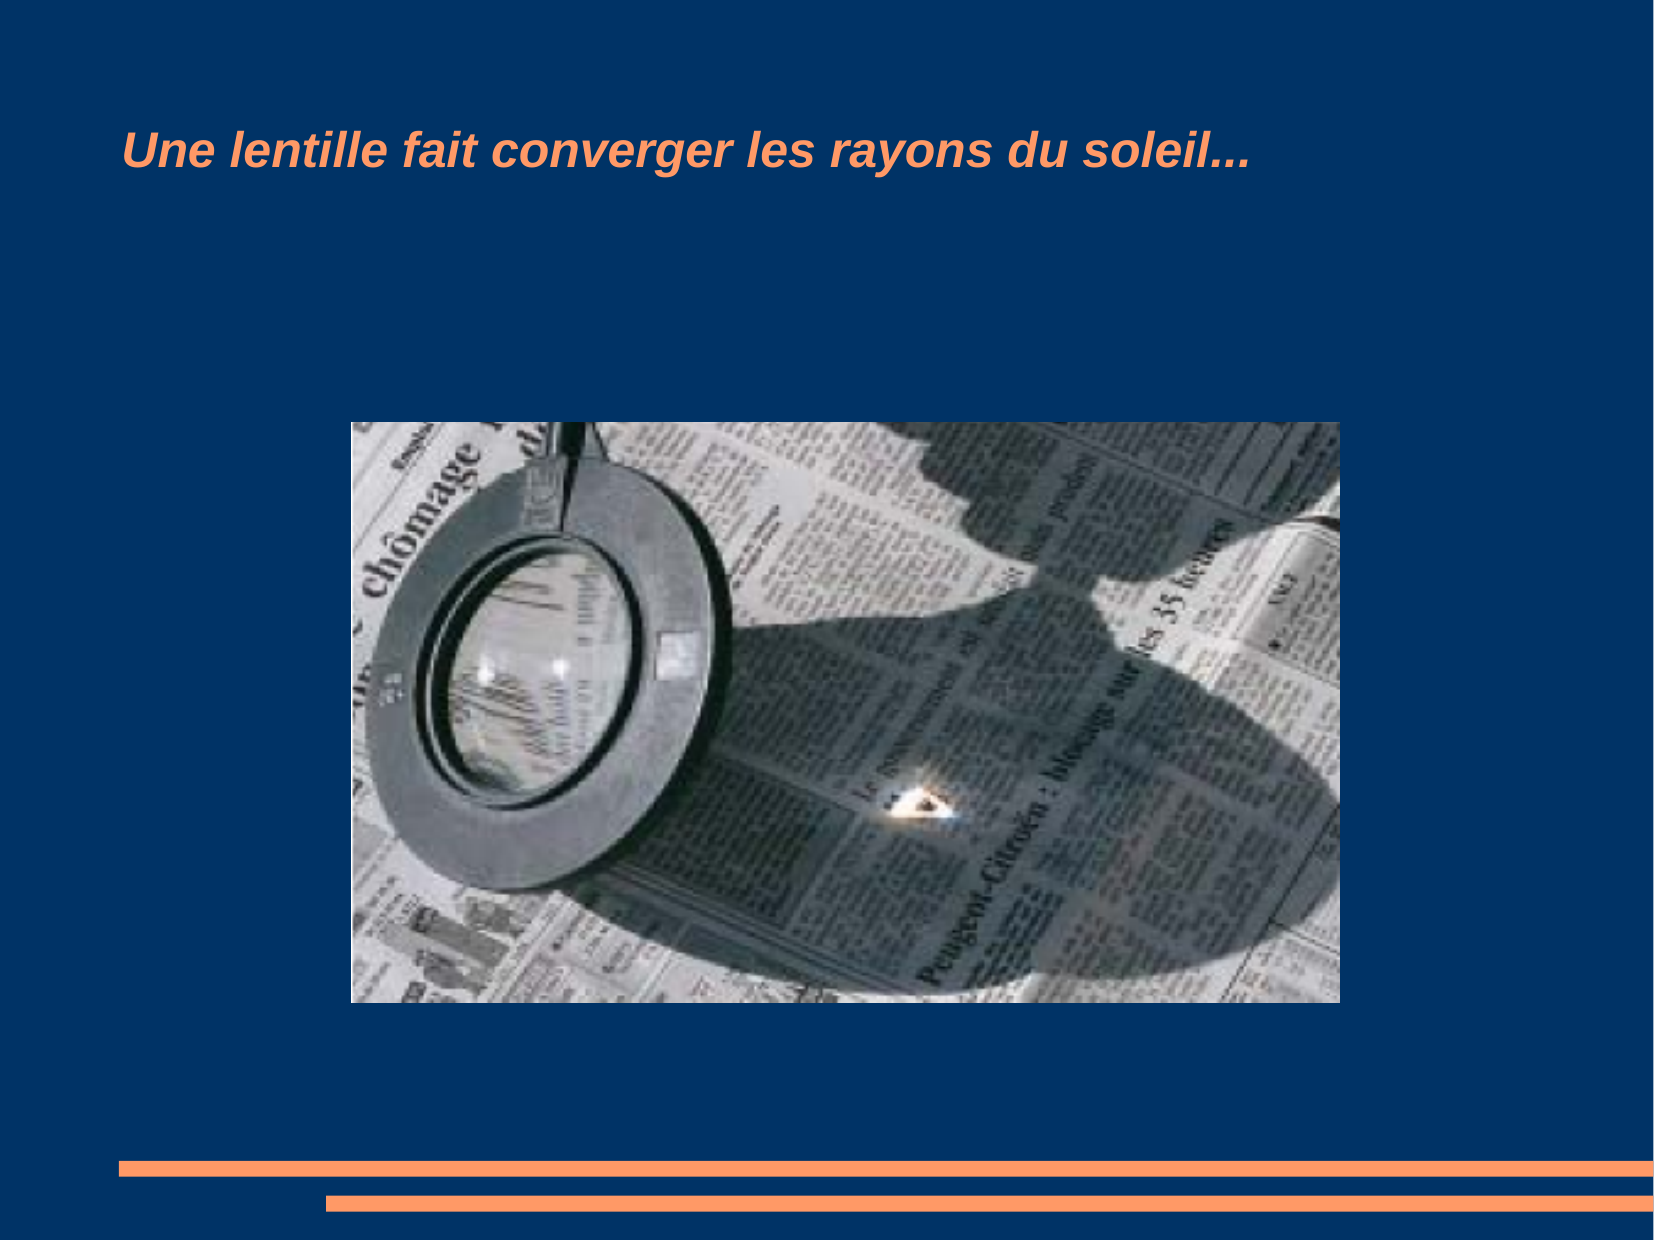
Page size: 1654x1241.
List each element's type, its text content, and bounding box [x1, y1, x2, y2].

picture [351, 422, 1340, 1003]
title Une lentille fait converger les rayons du soleil... [121, 46, 1534, 254]
